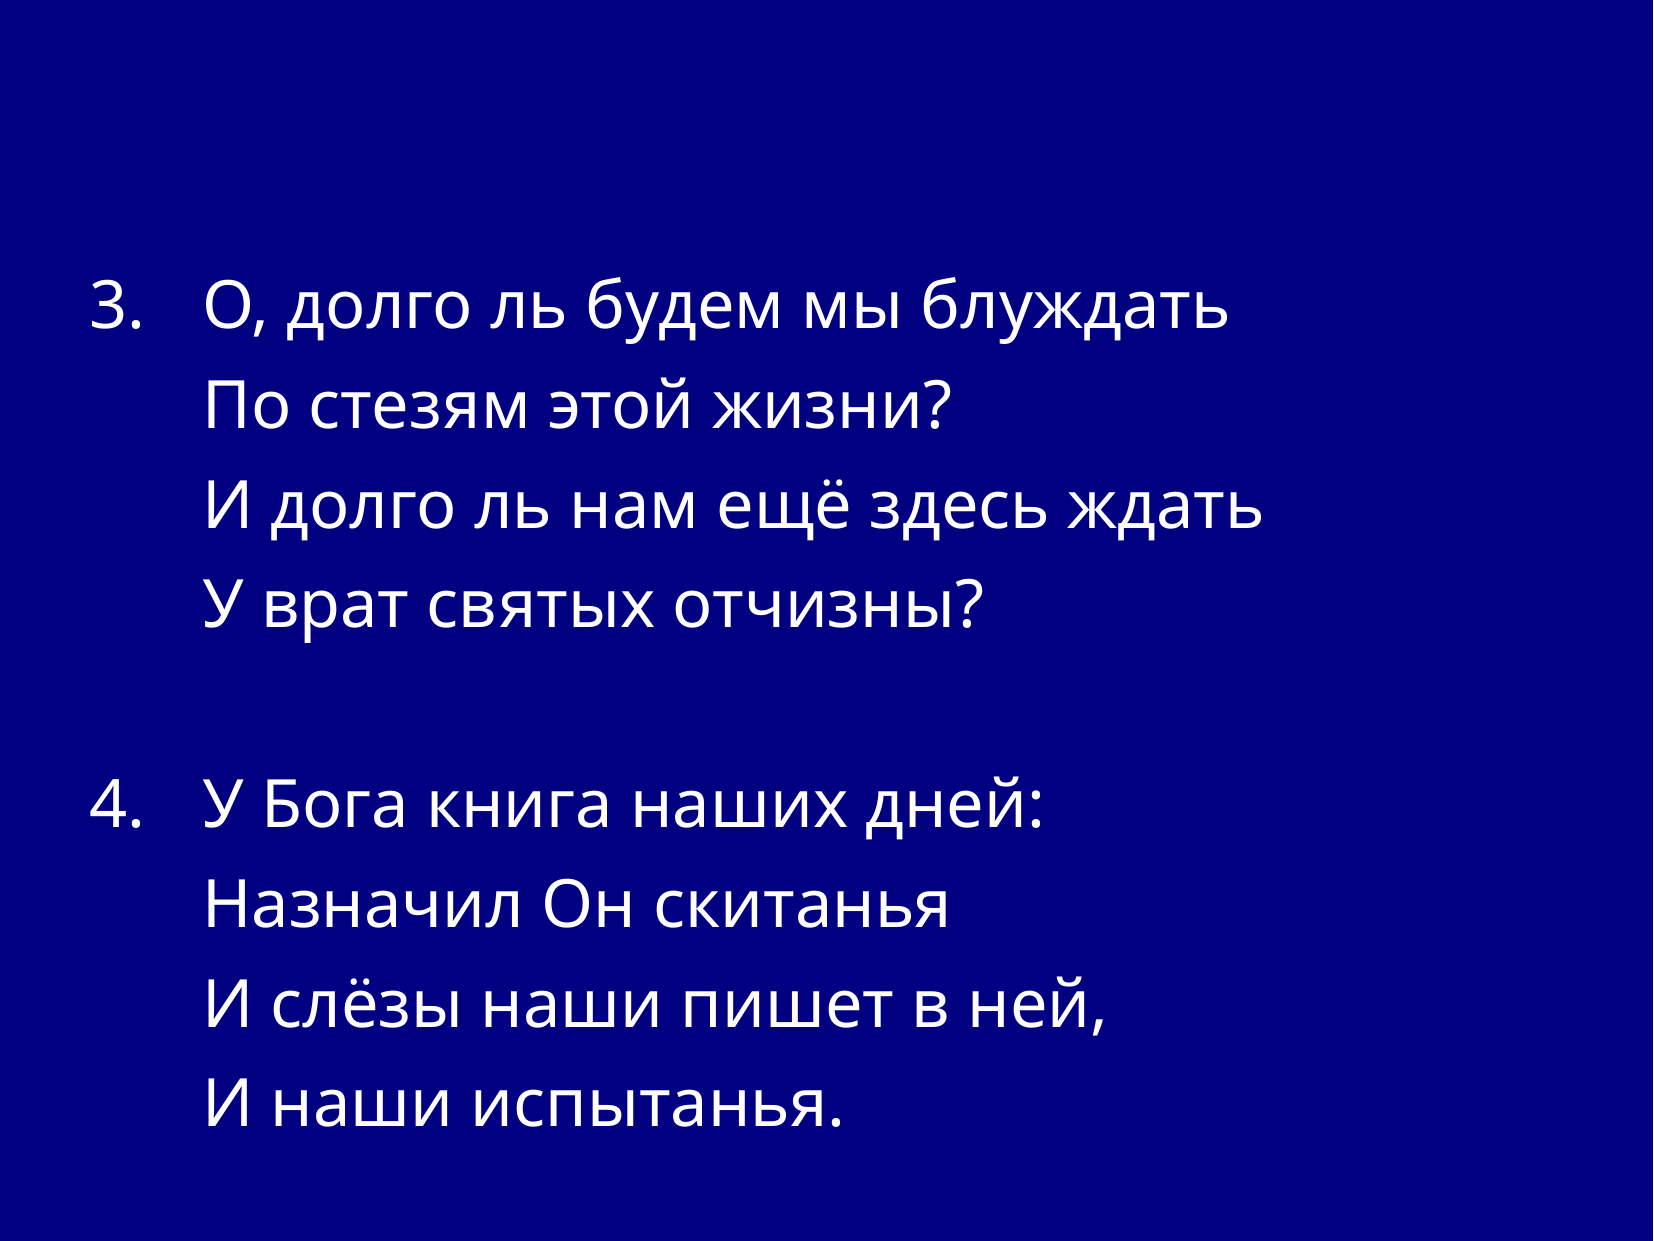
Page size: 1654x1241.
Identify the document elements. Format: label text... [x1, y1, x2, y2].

text_box 3. О, долго ль будем мы блуждать По стезям этой жизни? И долго ль нам ещё здесь ждать У врат святых отчизны? 4. У Бога книга наших дней: Назначил Он скитанья И слёзы наши пишет в ней, И наши испытанья. [75, 150, 1576, 1163]
